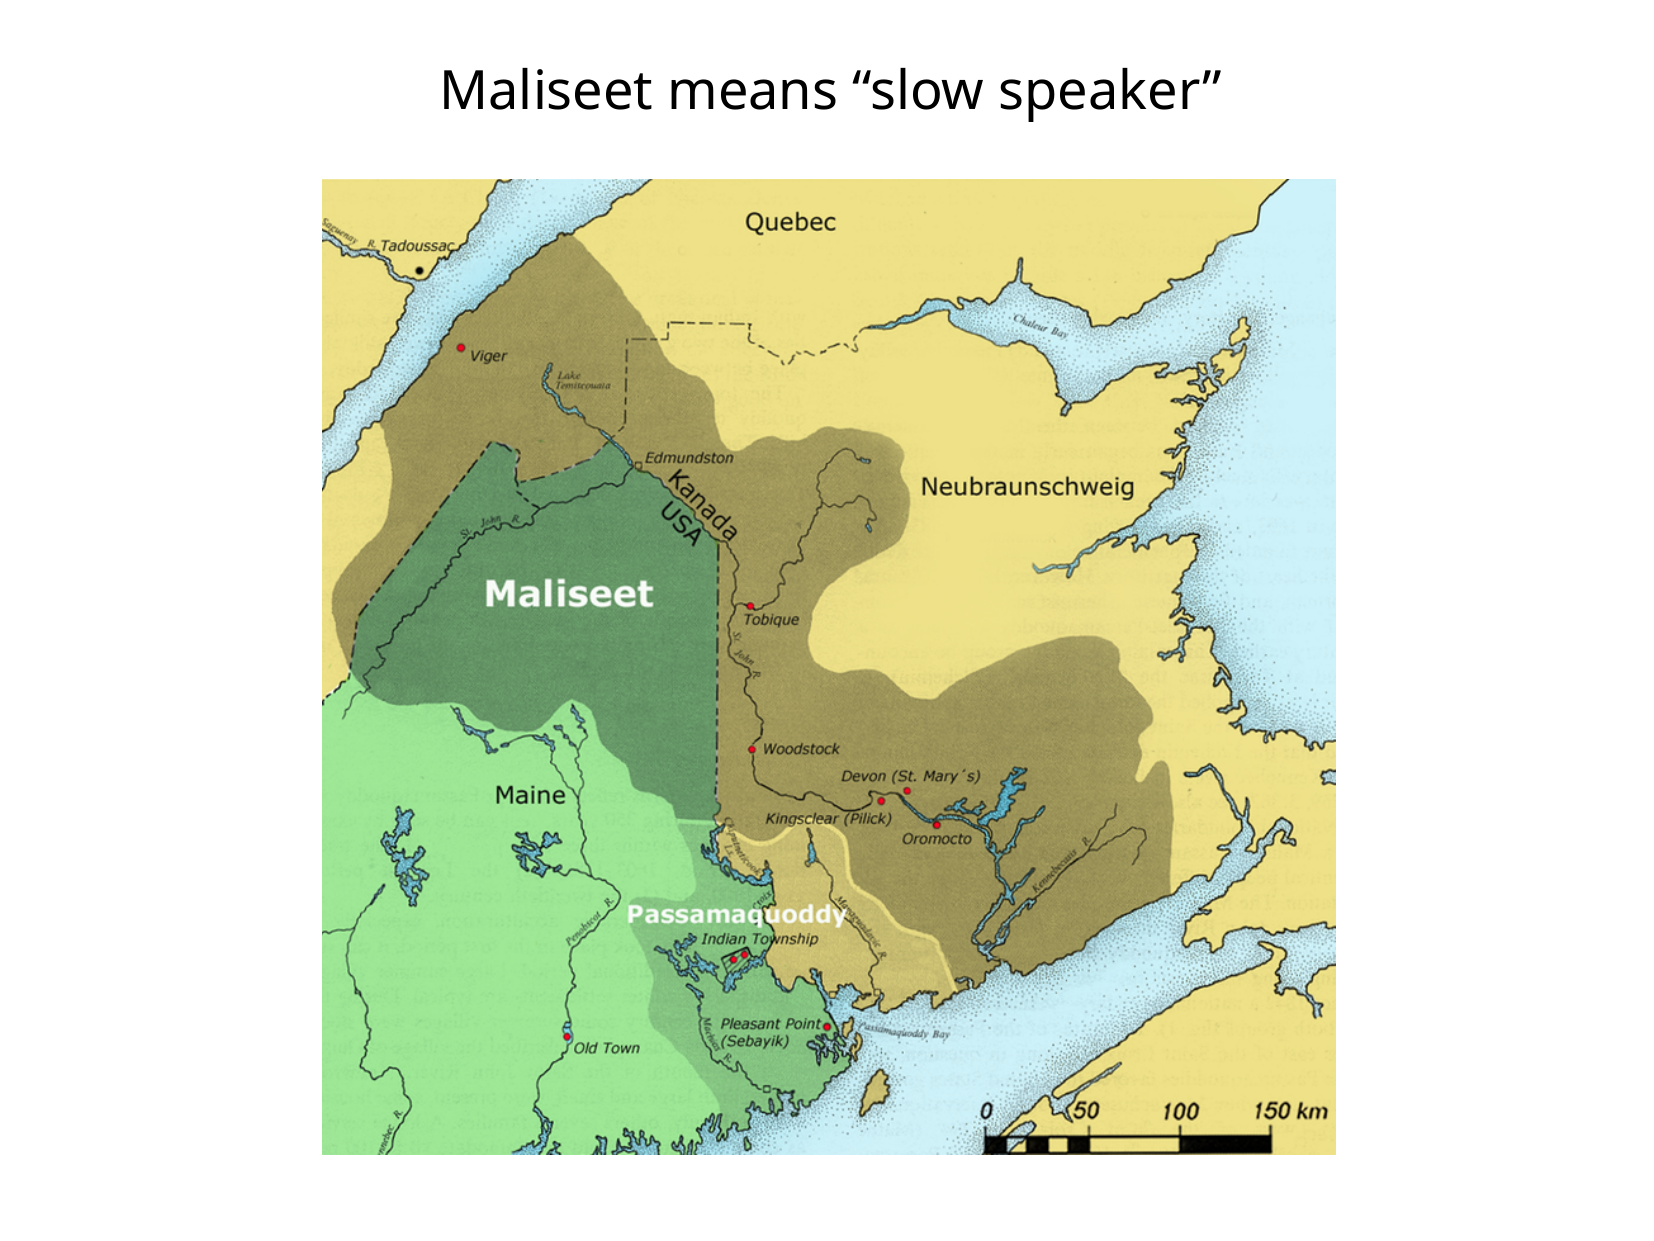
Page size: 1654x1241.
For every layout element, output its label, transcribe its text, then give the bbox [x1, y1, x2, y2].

picture [322, 179, 1336, 1156]
title Maliseet means “slow speaker” [87, 0, 1576, 193]
